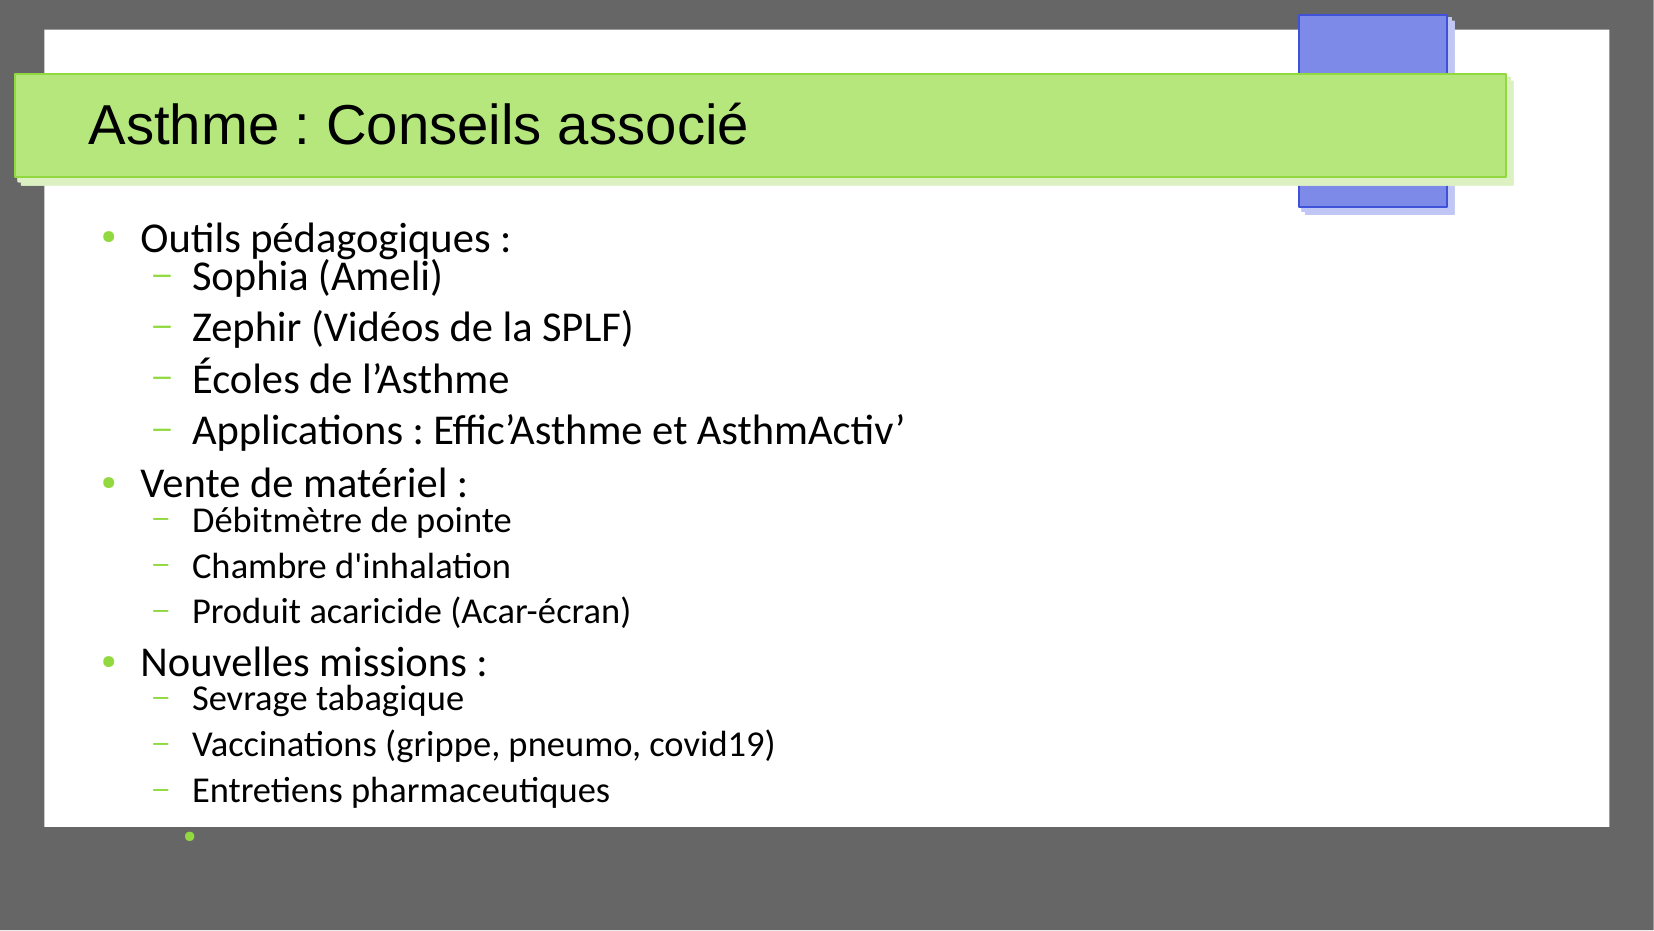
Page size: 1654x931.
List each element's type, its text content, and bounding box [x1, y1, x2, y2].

list Outils pédagogiques : Sophia (Ameli) Zephir (Vidéos de la SPLF) Écoles de l’Asthme Applications : Effic’Asthme et AsthmActiv’ Vente de matériel : Débitmètre de pointe Chambre d'inhalation Produit acaricide (Acar-écran) Nouvelles missions : Sevrage tabagique Vaccinations (grippe, pneumo, covid19) Entretiens pharmaceutiques [88, 221, 1565, 813]
title Asthme : Conseils associé [88, 73, 1506, 178]
